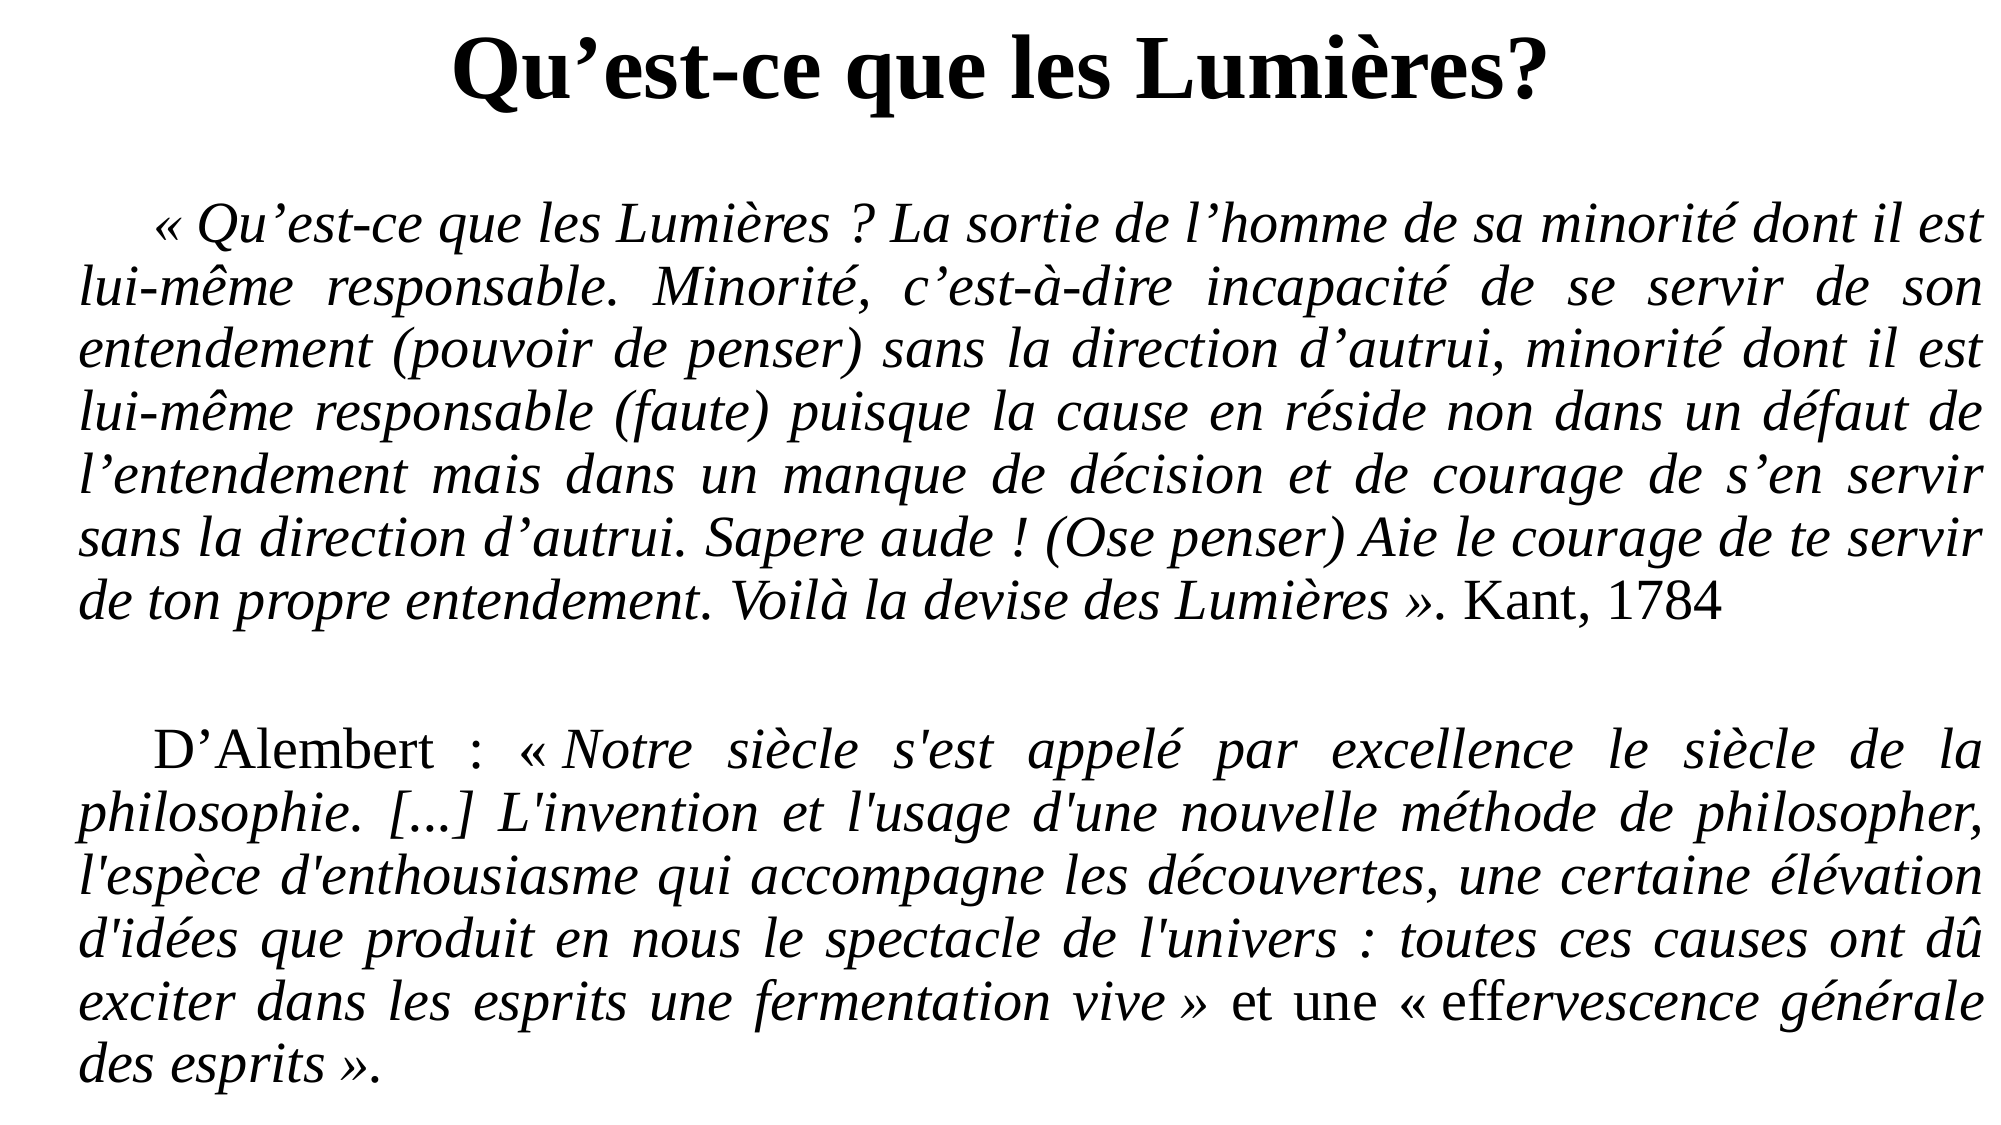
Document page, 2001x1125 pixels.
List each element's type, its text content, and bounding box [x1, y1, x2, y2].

list « Qu’est-ce que les Lumières ? La sortie de l’homme de sa minorité dont il est lui-même responsable. Minorité, c’est-à-dire incapacité de se servir de son entendement (pouvoir de penser) sans la direction d’autrui, minorité dont il est lui-même responsable (faute) puisque la cause en réside non dans un défaut de l’entendement mais dans un manque de décision et de courage de s’en servir sans la direction d’autrui. Sapere aude ! (Ose penser) Aie le courage de te servir de ton propre entendement. Voilà la devise des Lumières ». Kant, 1784 D’Alembert : « Notre siècle s'est appelé par excellence le siècle de la philosophie. [...] L'invention et l'usage d'une nouvelle méthode de philosopher, l'espèce d'enthousiasme qui accompagne les découvertes, une certaine élévation d'idées que produit en nous le spectacle de l'univers : toutes ces causes ont dû exciter dans les esprits une fermentation vive » et une « effervescence générale des esprits ». [0, 184, 2000, 1125]
title Qu’est-ce que les Lumières? [326, 0, 1677, 138]
